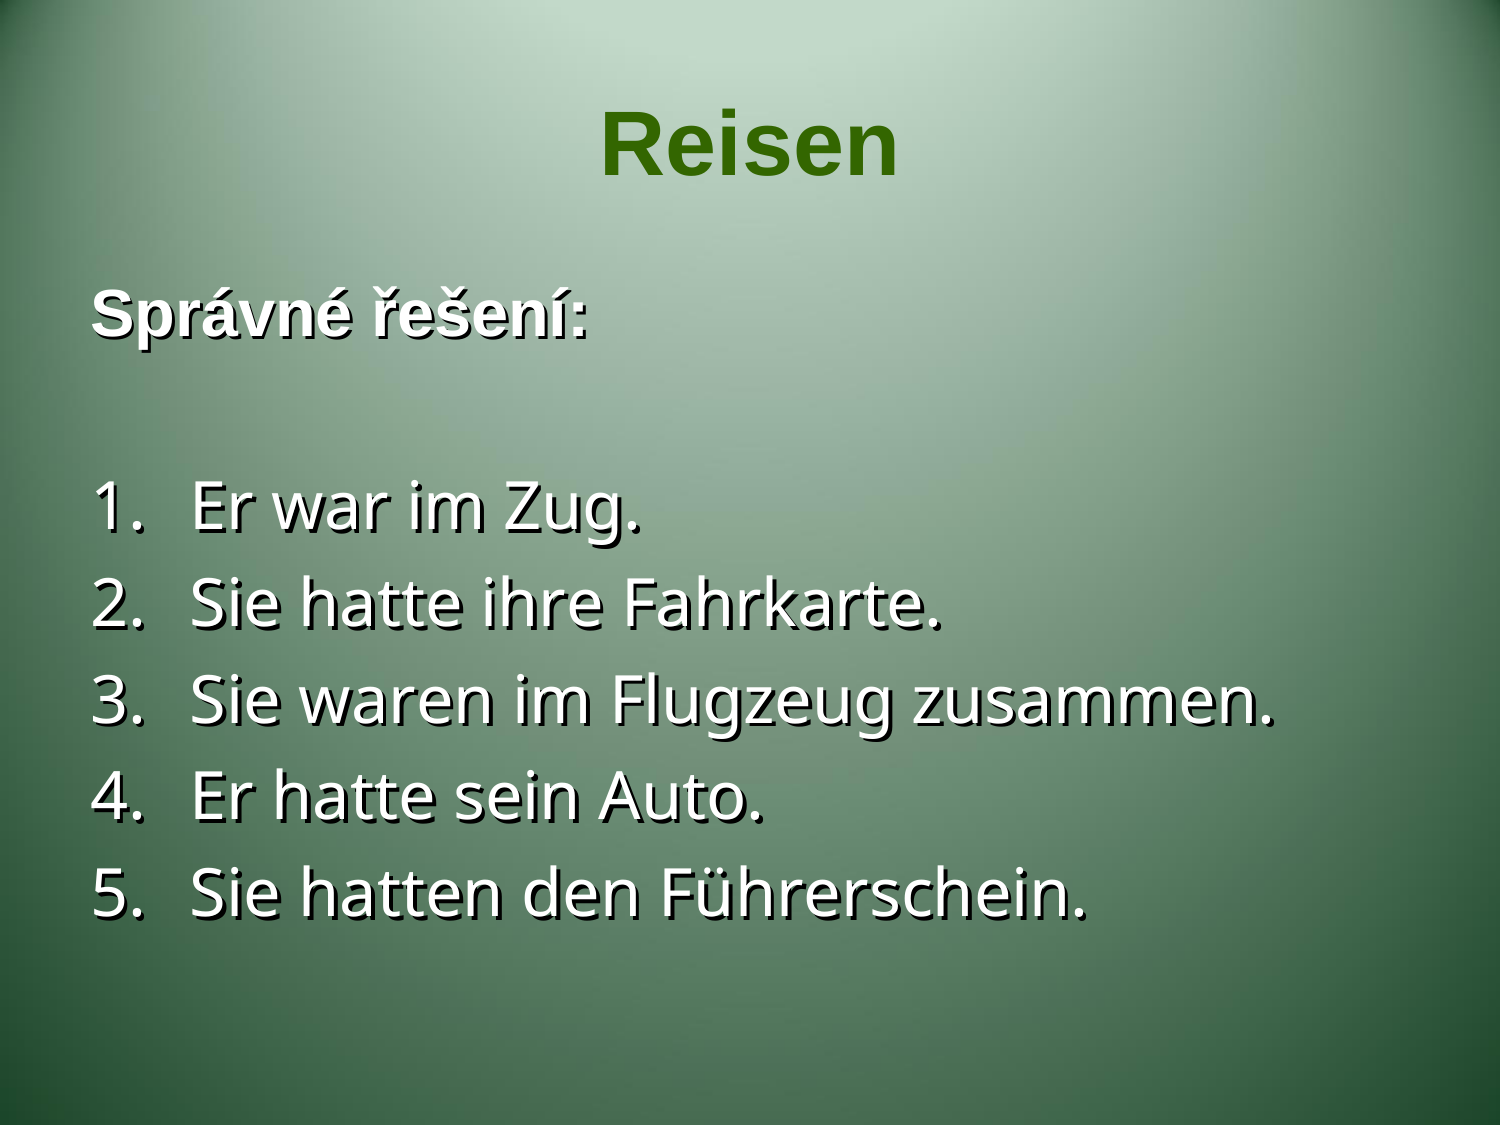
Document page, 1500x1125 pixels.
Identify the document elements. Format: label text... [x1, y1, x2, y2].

title Reisen [75, 45, 1426, 233]
list Správné řešení: 1. Er war im Zug. 2. Sie hatte ihre Fahrkarte. 3. Sie waren im Flugzeug zusammen. 4. Er hatte sein Auto. 5. Sie hatten den Führerschein. [75, 262, 1426, 1006]
picture [0, 0, 1500, 1125]
